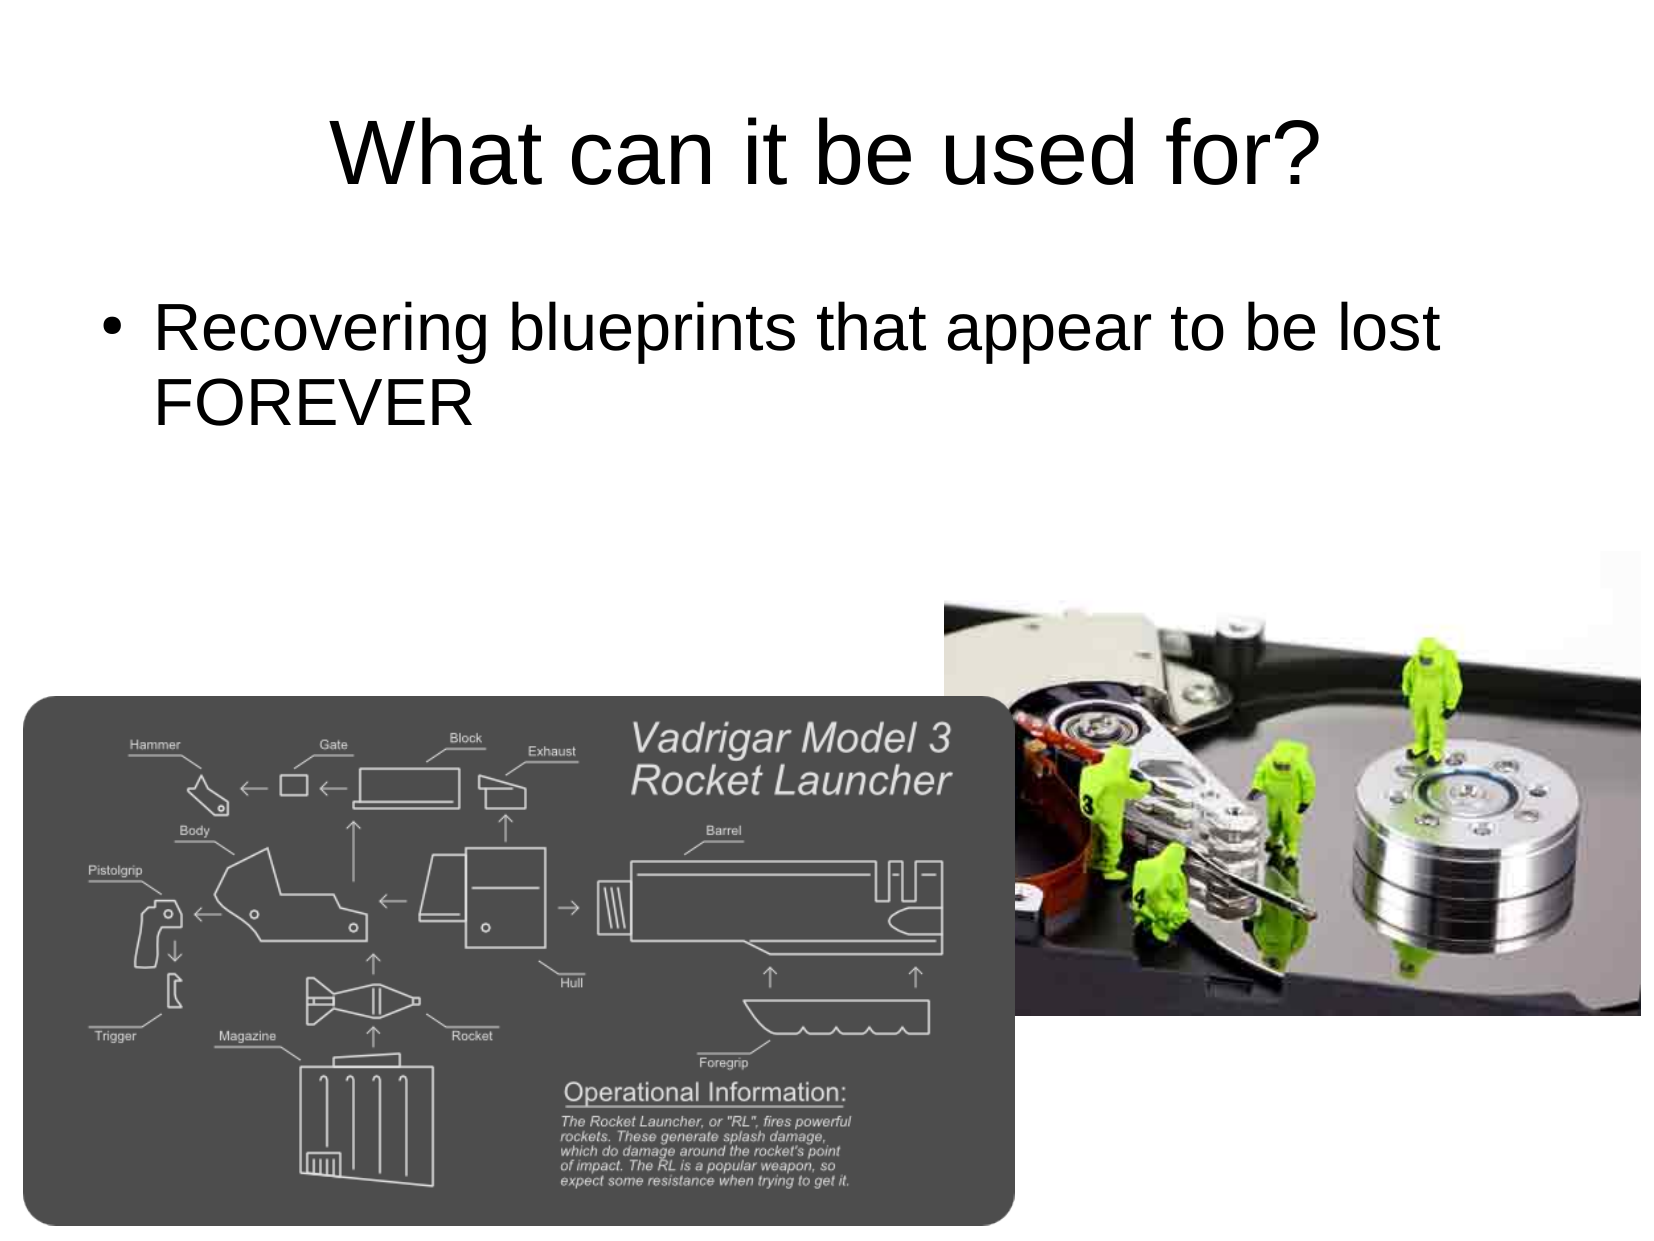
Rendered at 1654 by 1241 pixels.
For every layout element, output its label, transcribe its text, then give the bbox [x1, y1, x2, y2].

title What can it be used for? [82, 49, 1571, 257]
picture [23, 551, 1641, 1226]
list Recovering blueprints that appear to be lost FOREVER [82, 290, 1571, 696]
